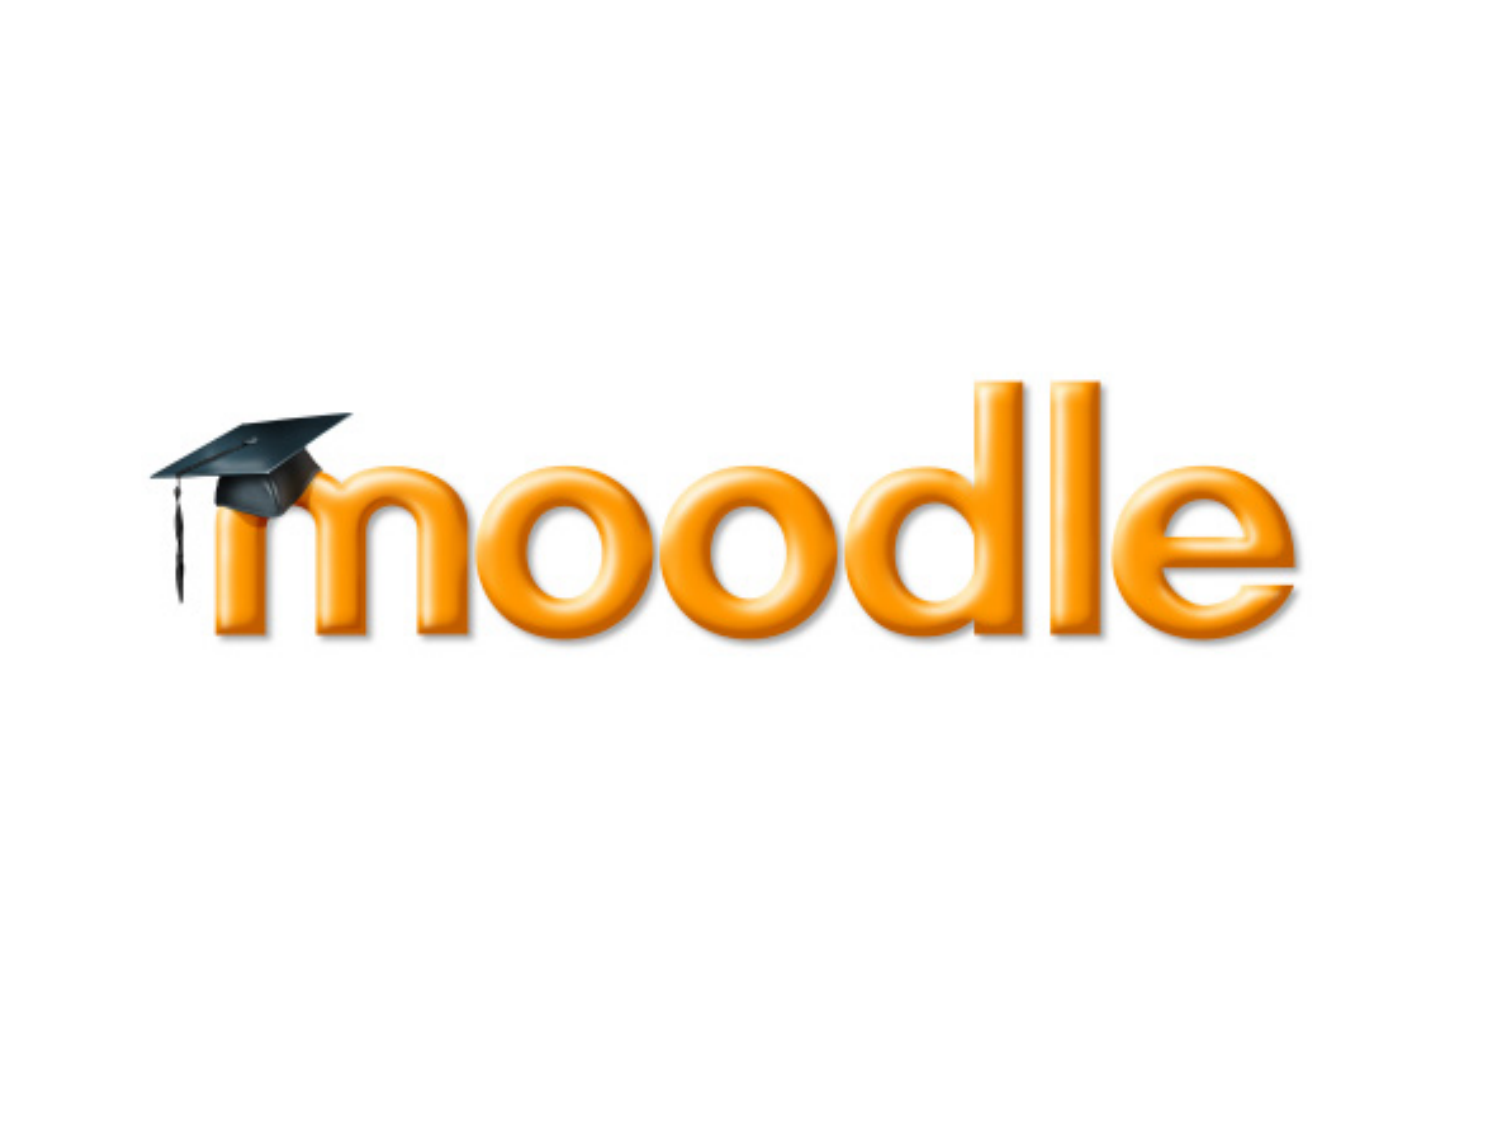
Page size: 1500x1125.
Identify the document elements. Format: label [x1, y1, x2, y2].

picture [141, 231, 1312, 794]
